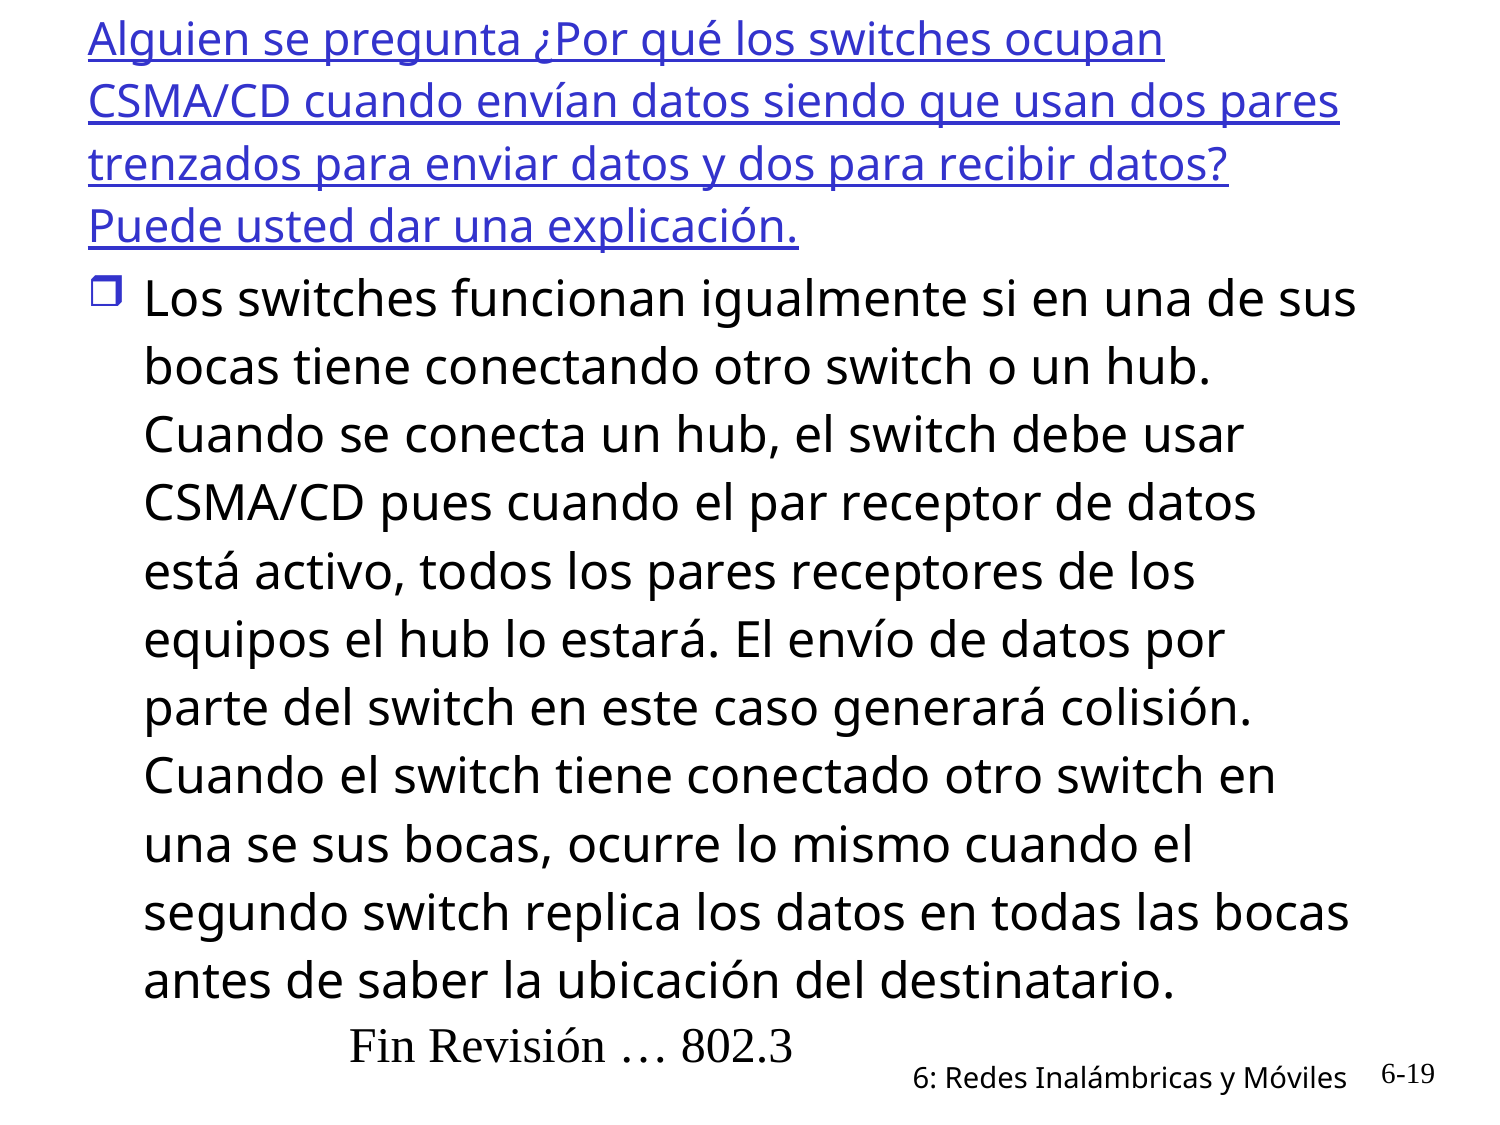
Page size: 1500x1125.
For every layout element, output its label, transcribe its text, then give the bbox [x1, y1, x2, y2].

list Los switches funcionan igualmente si en una de sus bocas tiene conectando otro switch o un hub. Cuando se conecta un hub, el switch debe usar CSMA/CD pues cuando el par receptor de datos está activo, todos los pares receptores de los equipos el hub lo estará. El envío de datos por parte del switch en este caso generará colisión. Cuando el switch tiene conectado otro switch en una se sus bocas, ocurre lo mismo cuando el segundo switch replica los datos en todas las bocas antes de saber la ubicación del destinatario. [87, 262, 1363, 962]
title Alguien se pregunta ¿Por qué los switches ocupan CSMA/CD cuando envían datos siendo que usan dos pares trenzados para enviar datos y dos para recibir datos? Puede usted dar una explicación. [87, 23, 1363, 239]
text_box Fin Revisión … 802.3 [334, 1004, 809, 1080]
